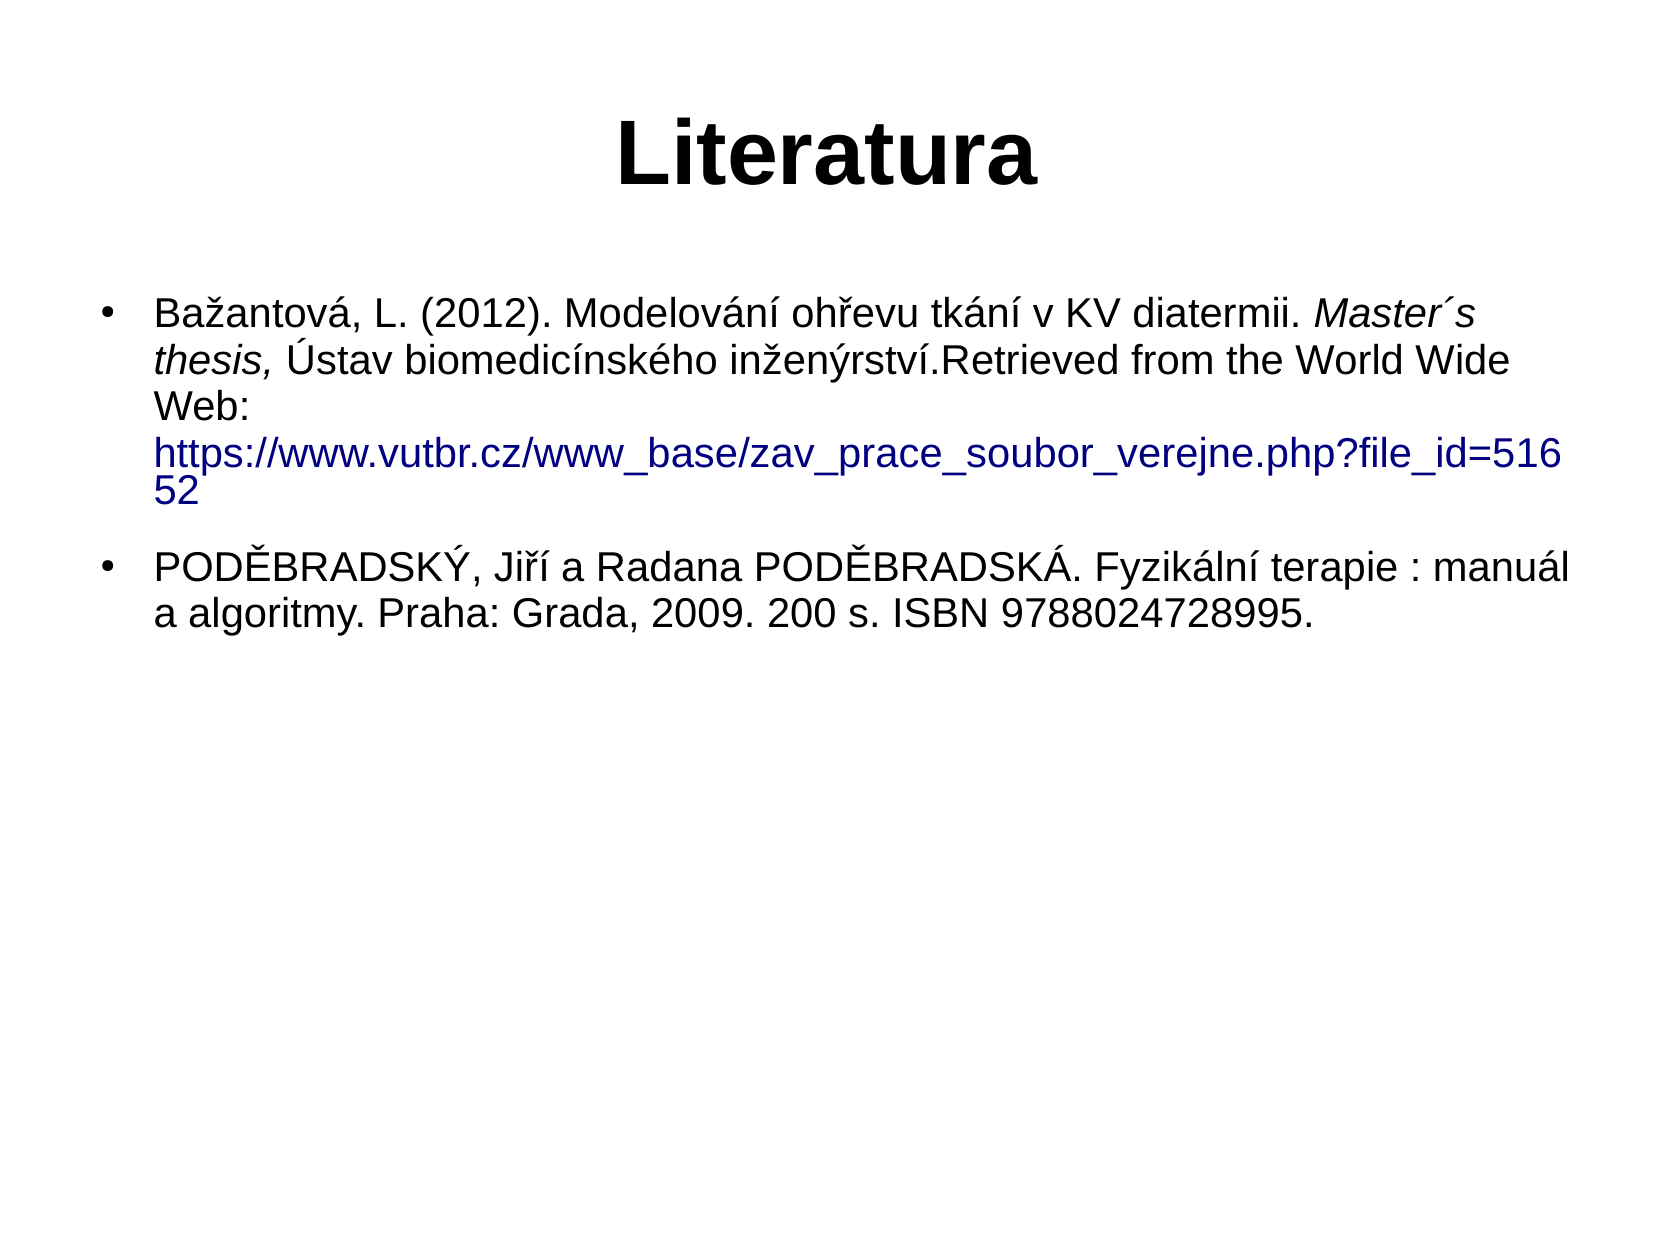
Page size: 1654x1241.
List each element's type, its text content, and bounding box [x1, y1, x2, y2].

title Literatura [82, 49, 1571, 257]
list Bažantová, L. (2012). Modelování ohřevu tkání v KV diatermii. Master´s thesis, Ústav biomedicínského inženýrství.Retrieved from the World Wide Web: https://www.vutbr.cz/www_base/zav_prace_soubor_verejne.php?file_id=51652 PODĚBRADSKÝ, Jiří a Radana PODĚBRADSKÁ. Fyzikální terapie : manuál a algoritmy. Praha: Grada, 2009. 200 s. ISBN 9788024728995. [82, 290, 1571, 1109]
